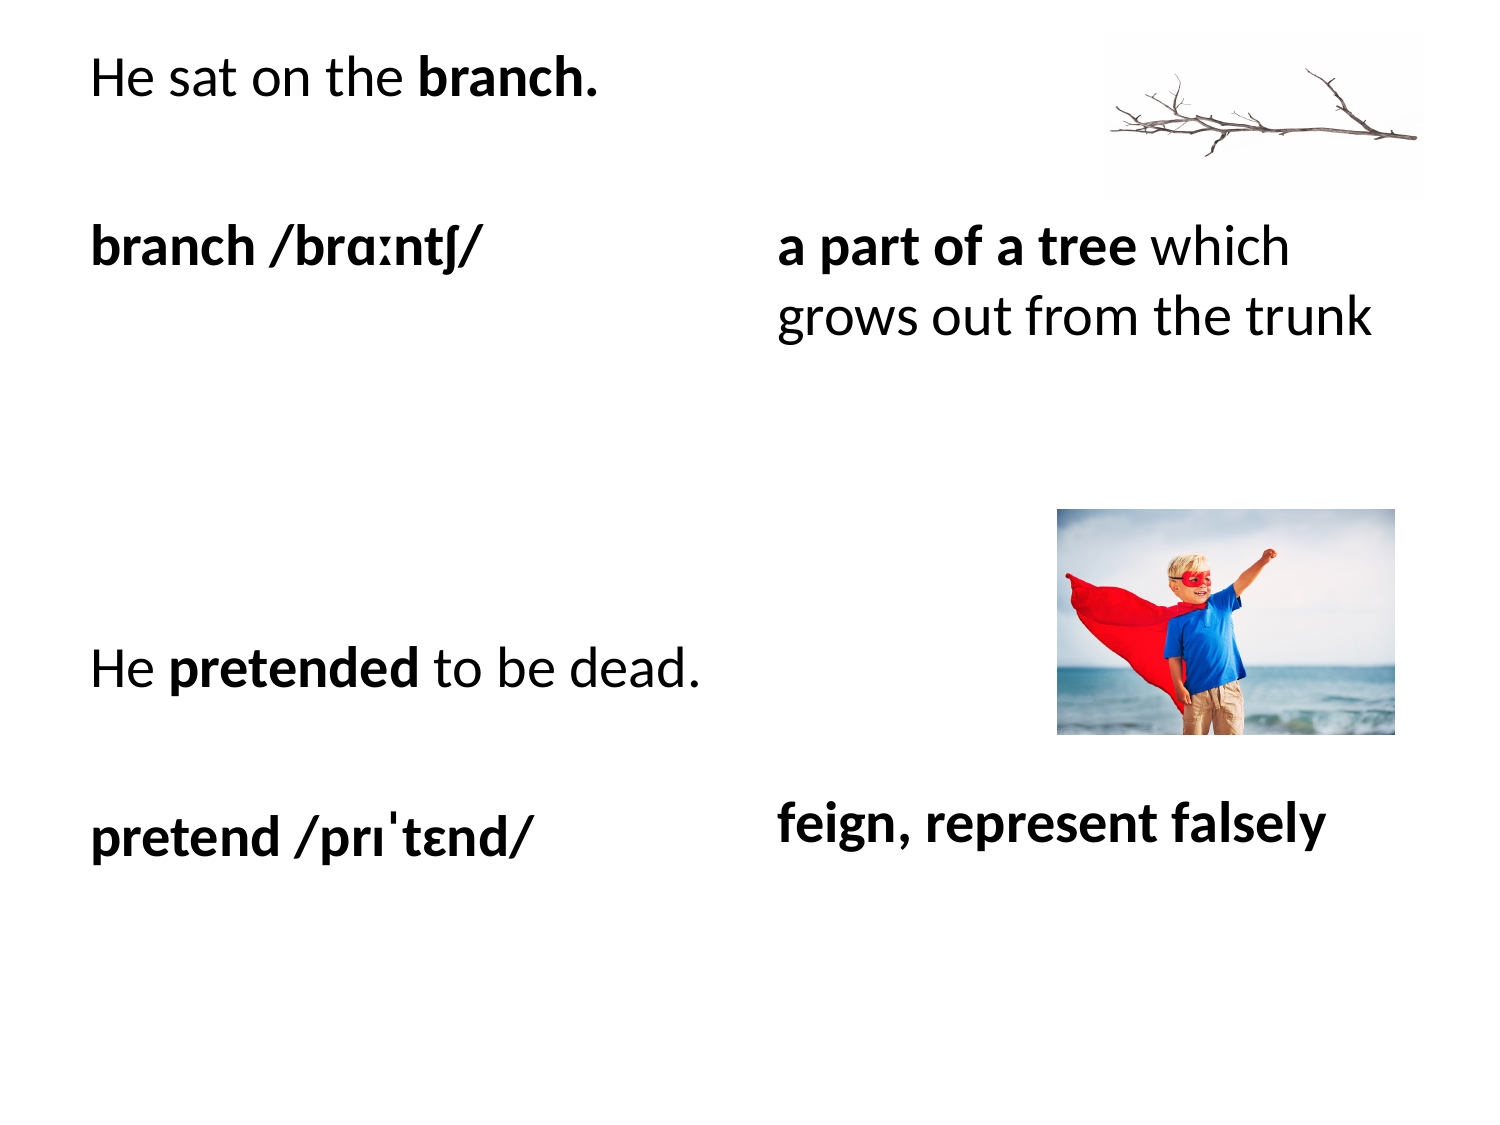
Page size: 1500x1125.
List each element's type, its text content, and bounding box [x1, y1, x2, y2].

list He sat on the branch. branch /brɑːntʃ/ He pretended to be dead. pretend /prɪˈtɛnd/ [75, 30, 738, 1005]
list a part of a tree which grows out from the trunk feign, represent falsely [762, 30, 1426, 1005]
picture [1104, 30, 1424, 200]
picture [1057, 509, 1395, 735]
